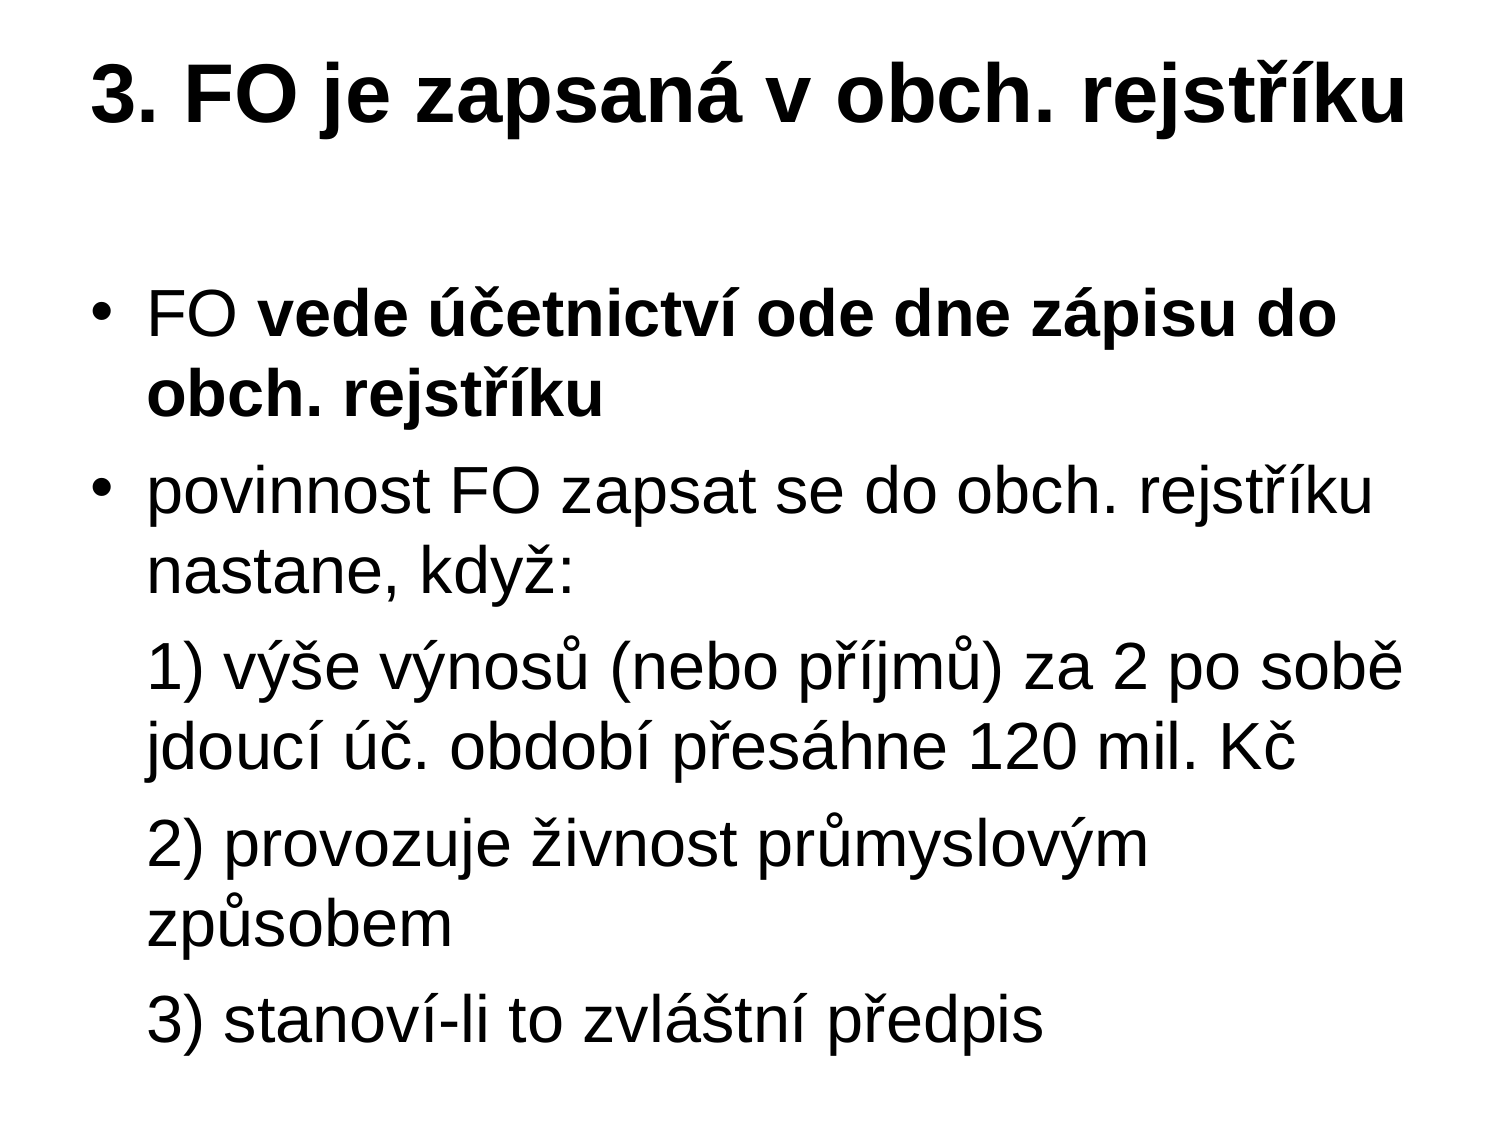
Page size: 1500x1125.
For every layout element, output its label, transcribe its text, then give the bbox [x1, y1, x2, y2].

list FO vede účetnictví ode dne zápisu do obch. rejstříku povinnost FO zapsat se do obch. rejstříku nastane, když: 1) výše výnosů (nebo příjmů) za 2 po sobě jdoucí úč. období přesáhne 120 mil. Kč 2) provozuje živnost průmyslovým způsobem 3) stanoví-li to zvláštní předpis [75, 262, 1426, 1125]
title 3. FO je zapsaná v obch. rejstříku [75, 31, 1426, 247]
